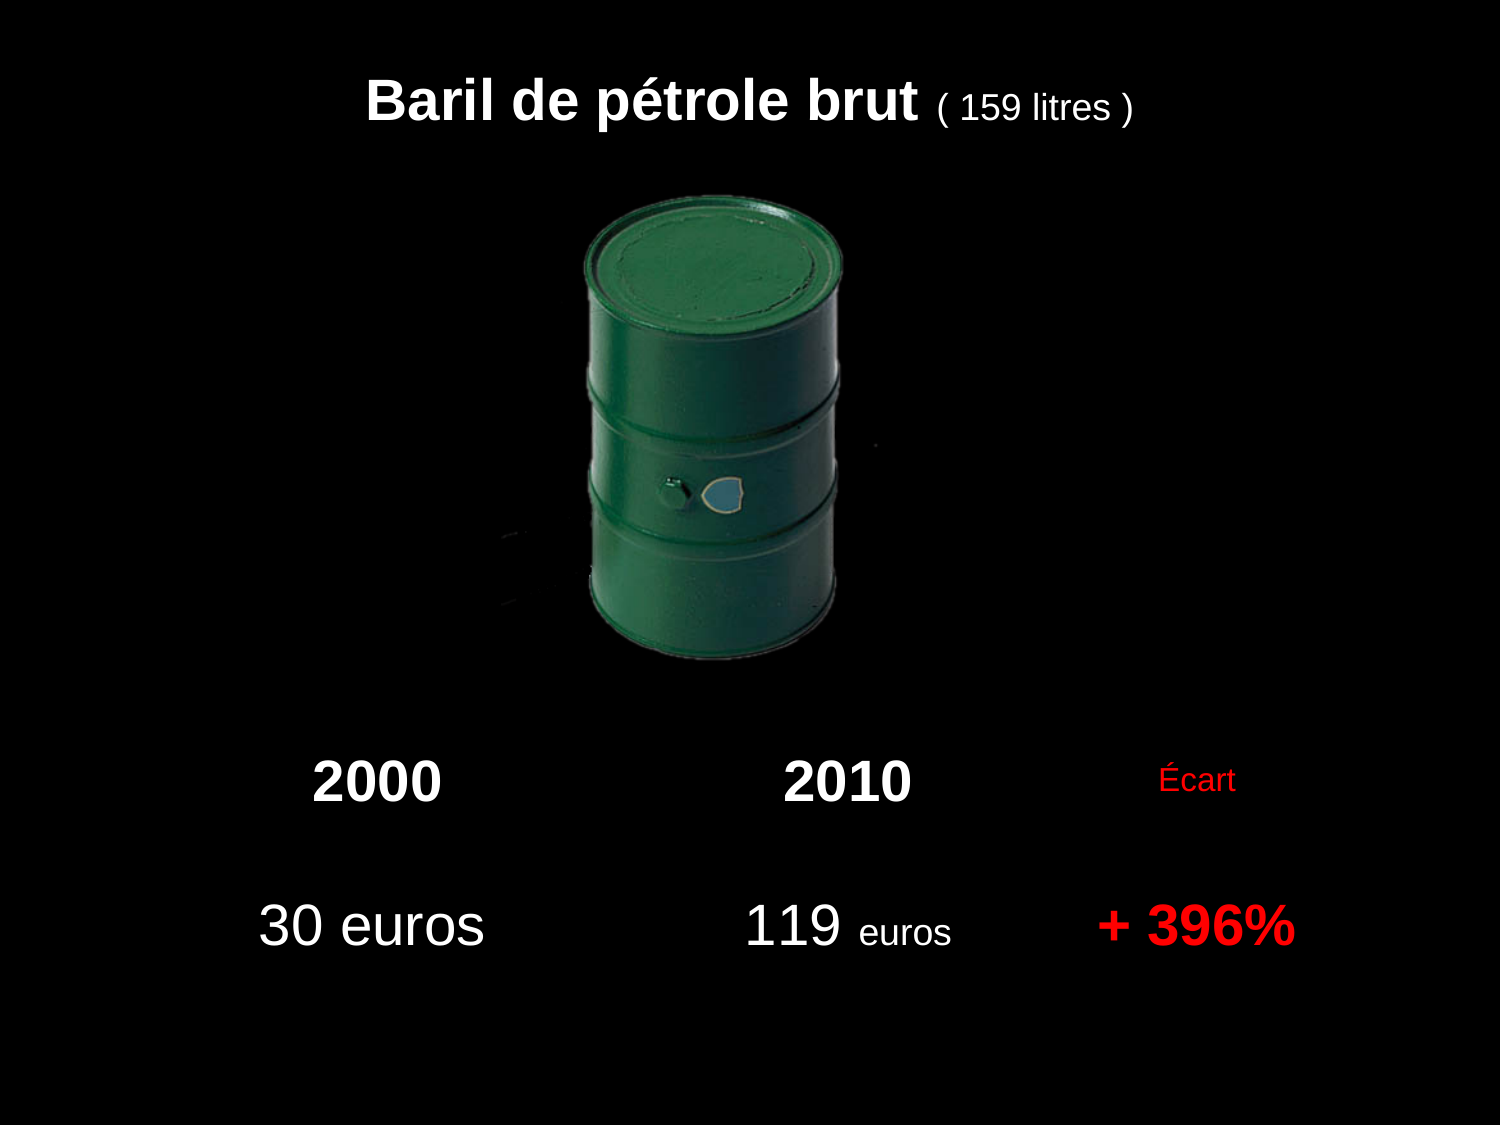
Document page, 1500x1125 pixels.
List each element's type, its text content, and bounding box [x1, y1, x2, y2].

table_header 2010 [632, 735, 1065, 821]
table_header 2000 [124, 735, 632, 821]
table_cell + 396% [1065, 821, 1329, 1023]
table_header Écart [1065, 735, 1329, 821]
text_box Baril de pétrole brut ( 159 litres ) [0, 54, 1500, 141]
table_cell 119 euros [632, 821, 1065, 1023]
picture [501, 166, 899, 693]
table_cell 30 euros [124, 821, 632, 1023]
